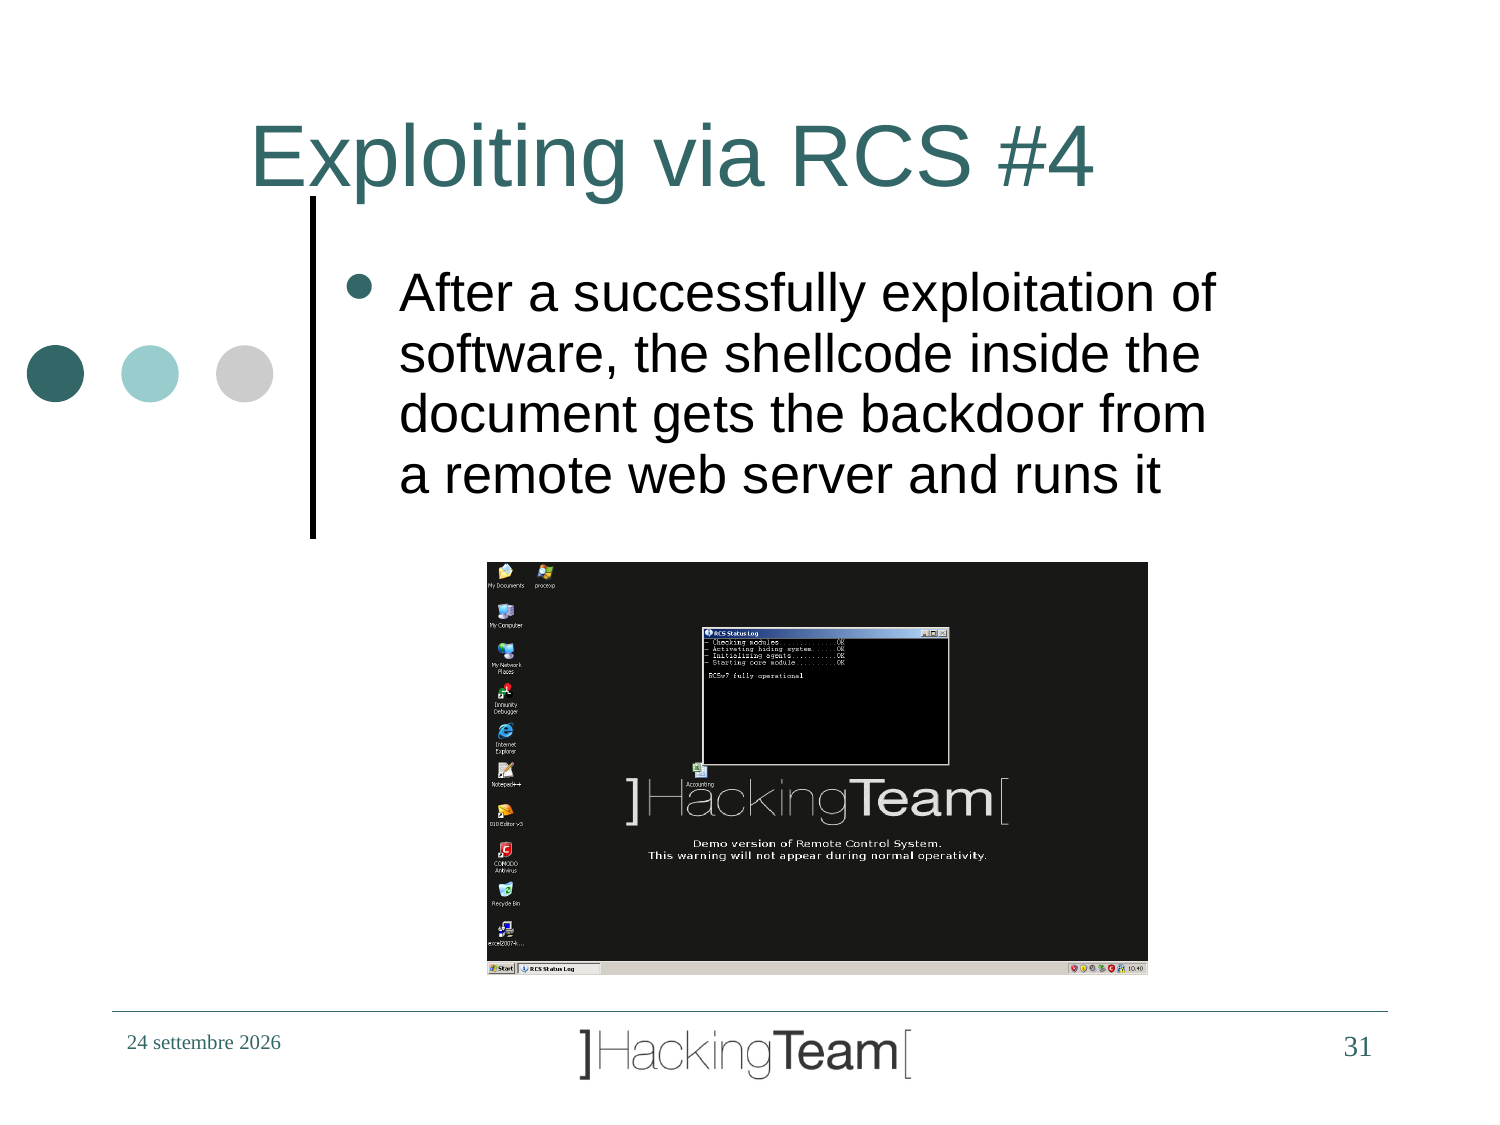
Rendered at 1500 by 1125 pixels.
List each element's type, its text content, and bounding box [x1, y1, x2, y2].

picture [574, 1023, 916, 1084]
picture [487, 562, 1148, 976]
title Exploiting via RCS #4 [249, 31, 1401, 282]
list After a successfully exploitation of software, the shellcode inside the document gets the backdoor from a remote web server and runs it [225, 262, 1238, 581]
